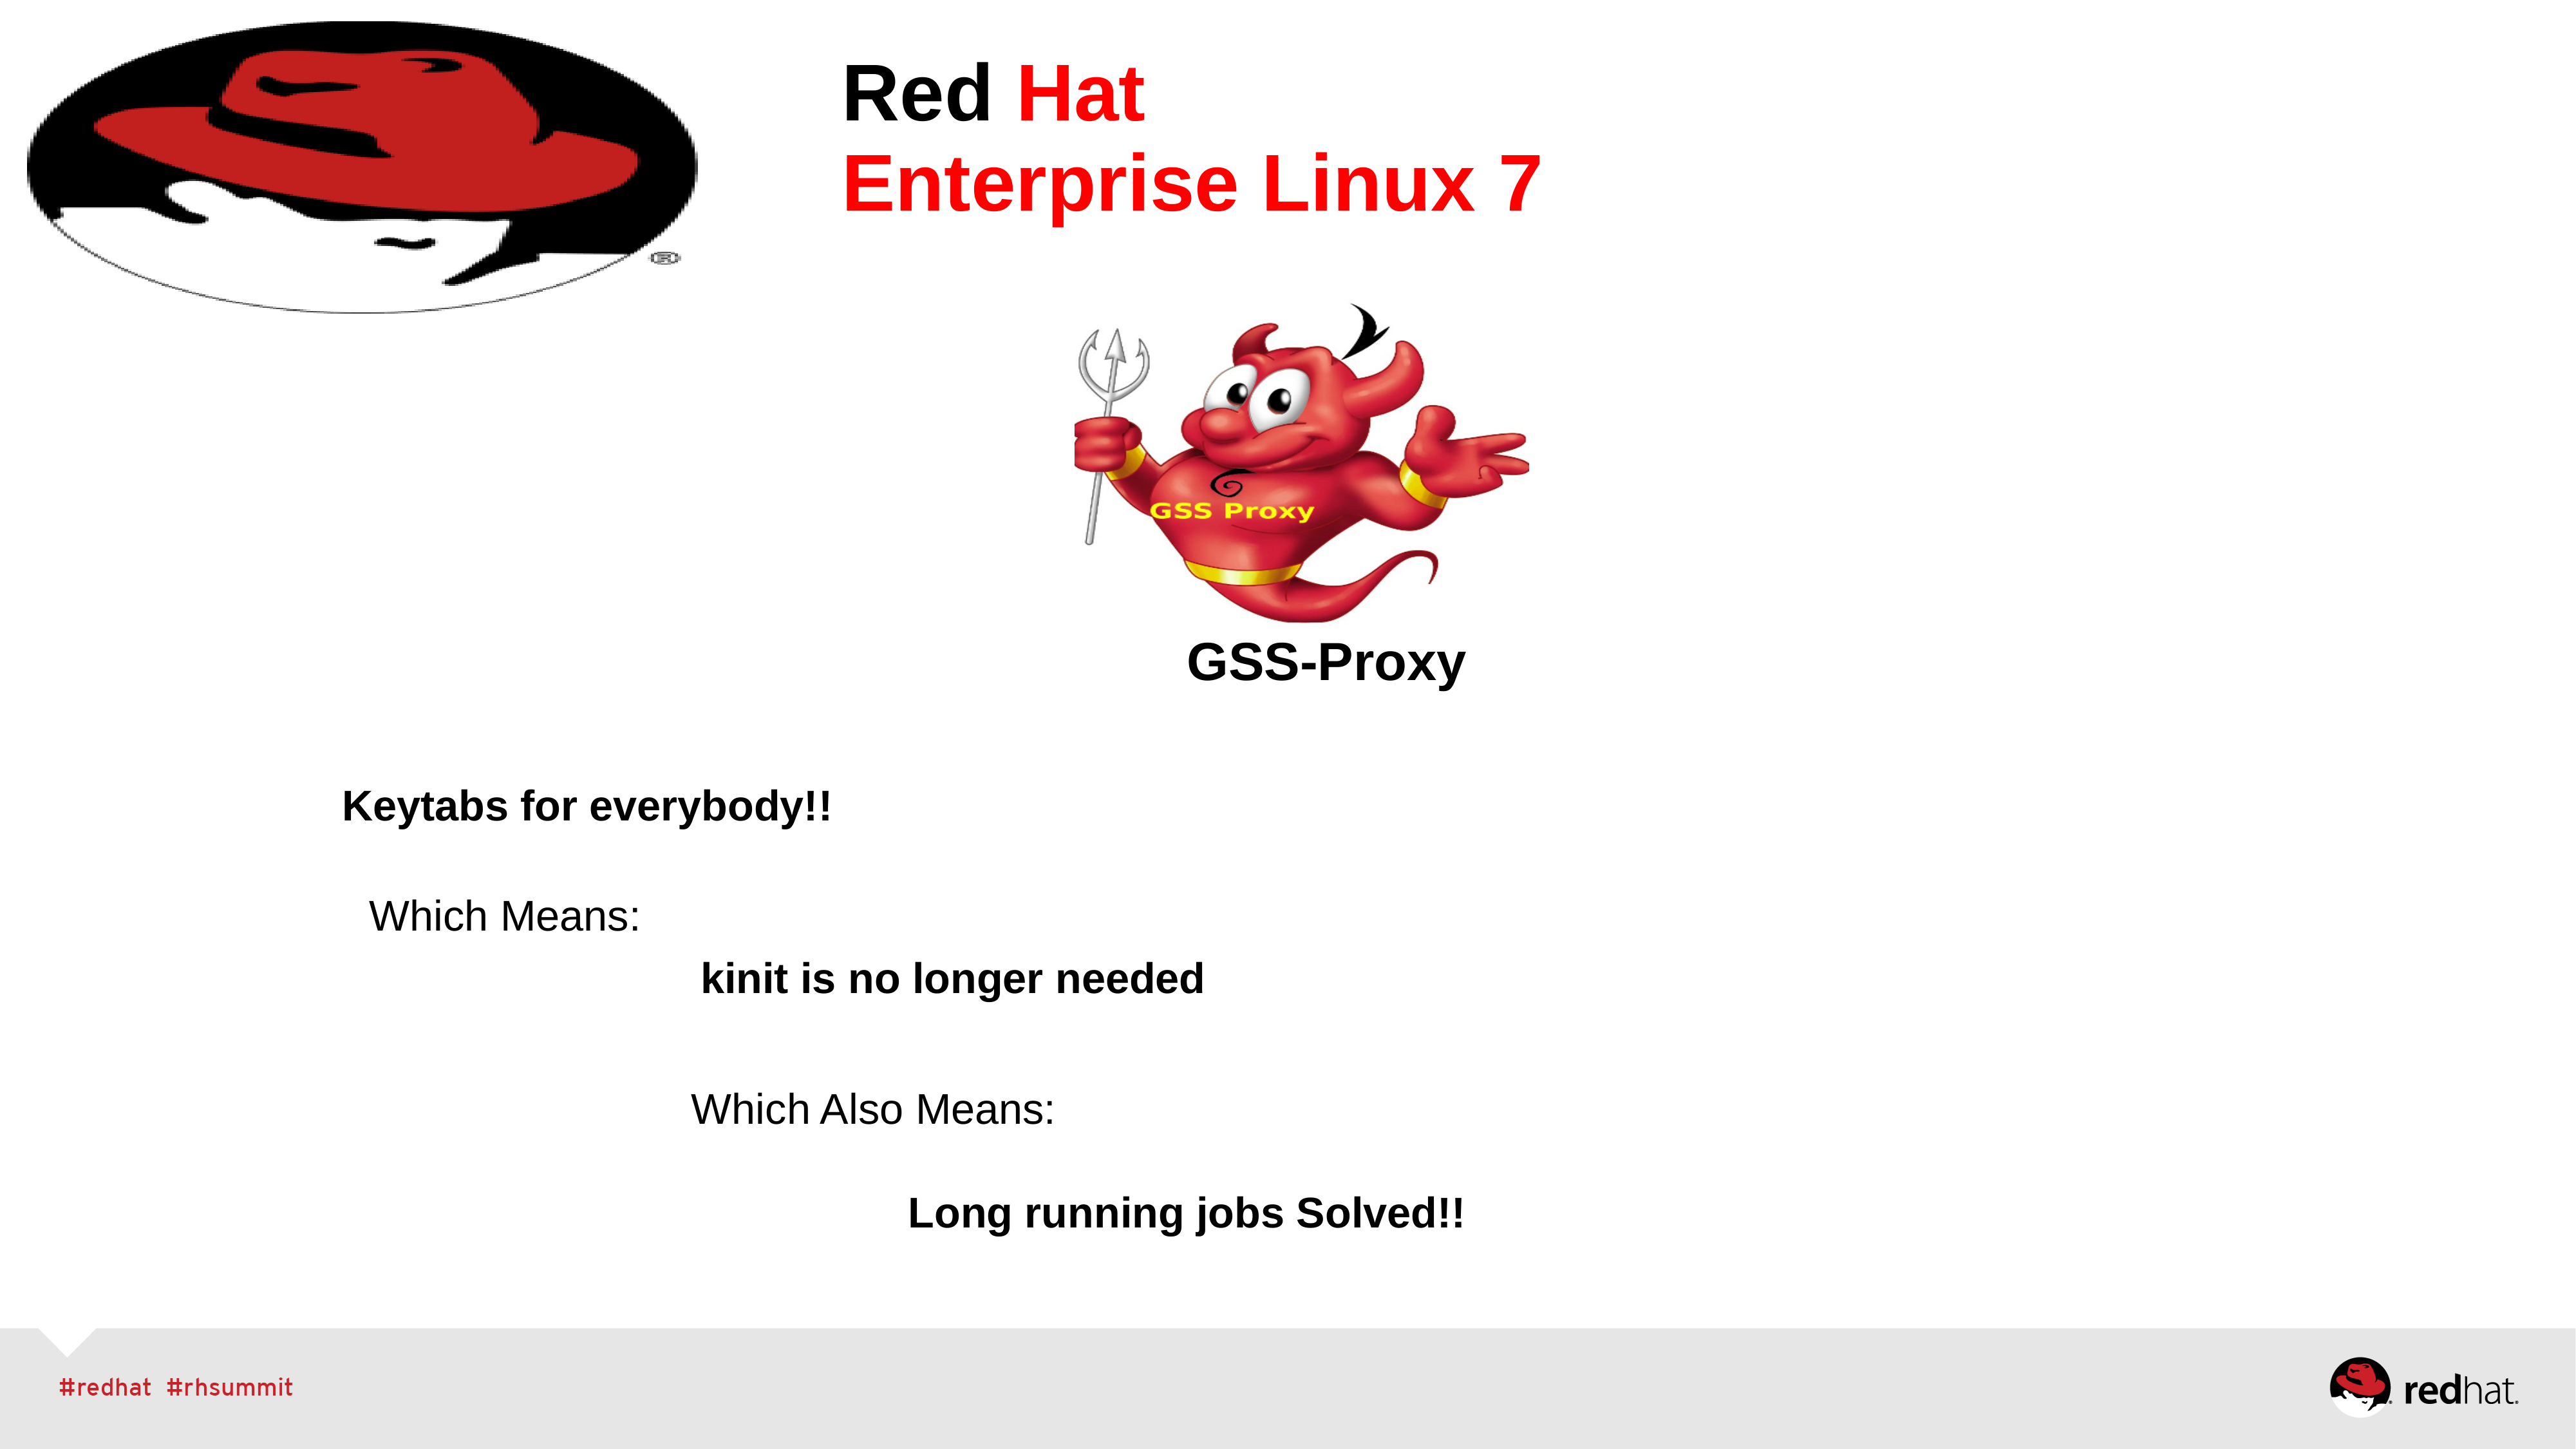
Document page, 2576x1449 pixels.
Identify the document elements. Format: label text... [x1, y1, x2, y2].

picture [0, 0, 2576, 1449]
text_box Long running jobs Solved!! [898, 1184, 2354, 1289]
text_box kinit is no longer needed [691, 949, 1241, 1015]
text_box Red Hat Enterprise Linux 7 [832, 43, 2477, 293]
text_box Keytabs for everybody!! [332, 777, 1600, 882]
text_box Which Means: [360, 887, 1008, 981]
text_box GSS-Proxy [941, 627, 1713, 753]
text_box Which Also Means: [682, 1081, 1527, 1174]
